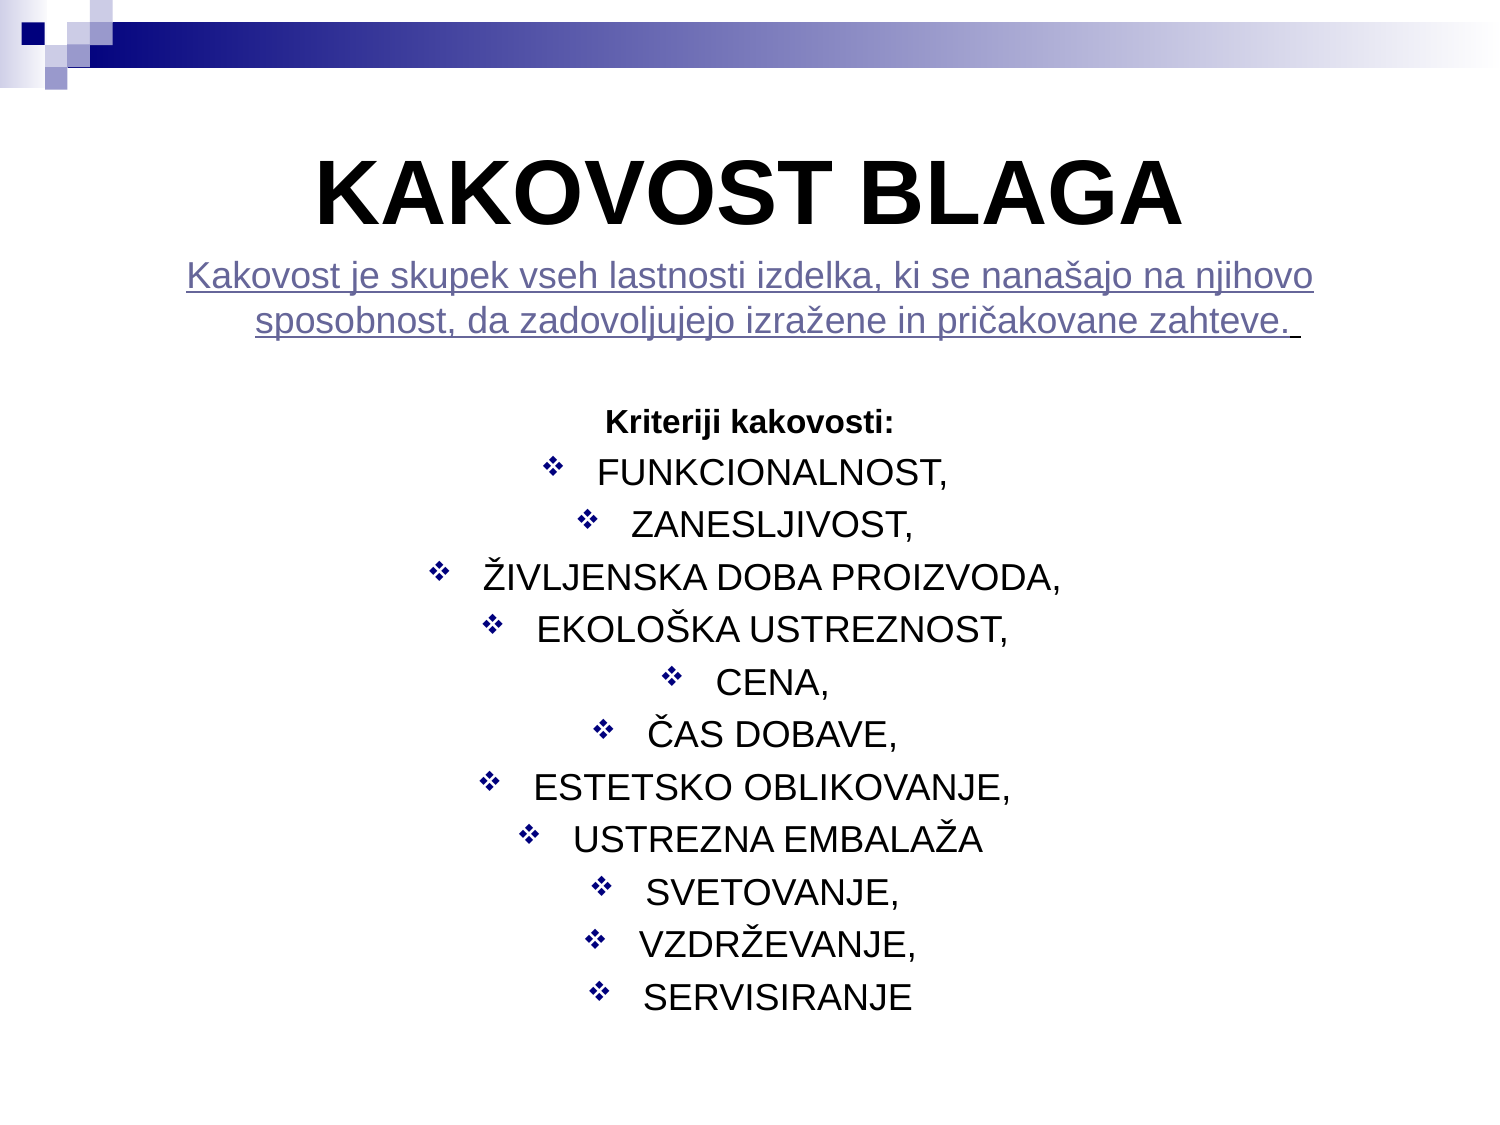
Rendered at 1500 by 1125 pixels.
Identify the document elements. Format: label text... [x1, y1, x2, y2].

title KAKOVOST BLAGA [75, 75, 1425, 243]
list Kakovost je skupek vseh lastnosti izdelka, ki se nanašajo na njihovo sposobnost, da zadovoljujejo izražene in pričakovane zahteve. Kriteriji kakovosti: FUNKCIONALNOST, ZANESLJIVOST, ŽIVLJENSKA DOBA PROIZVODA, EKOLOŠKA USTREZNOST, CENA, ČAS DOBAVE, ESTETSKO OBLIKOVANJE, USTREZNA EMBALAŽA SVETOVANJE, VZDRŽEVANJE, SERVISIRANJE [75, 243, 1425, 1071]
